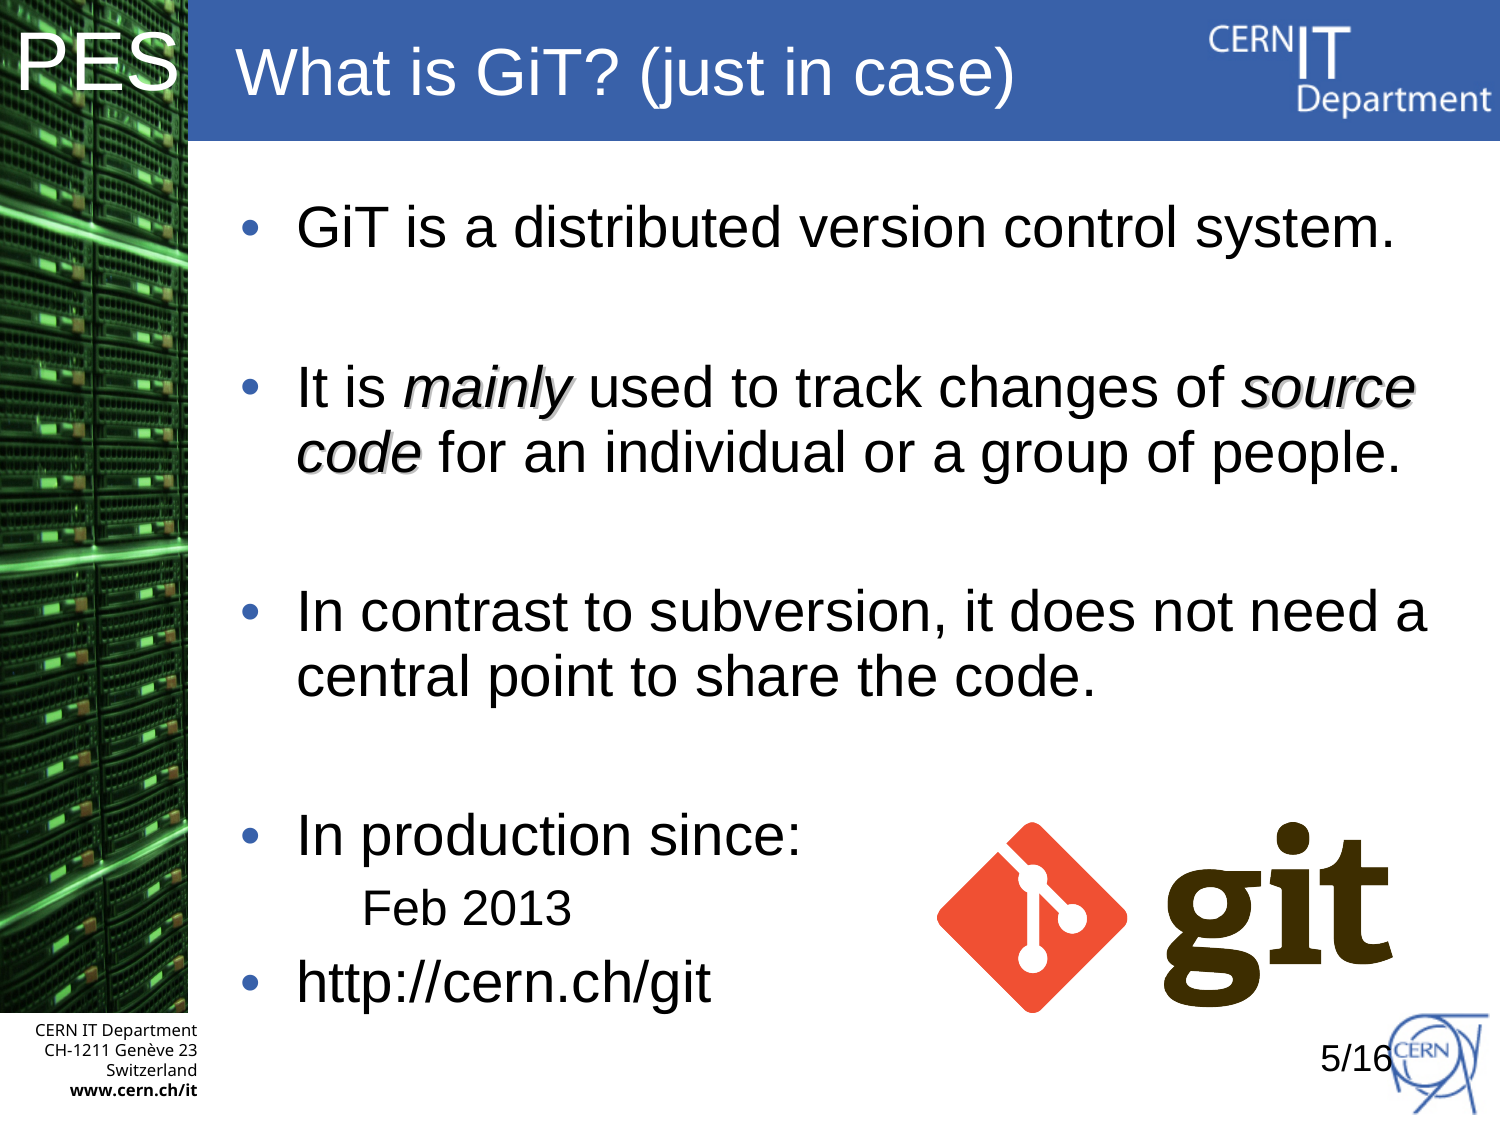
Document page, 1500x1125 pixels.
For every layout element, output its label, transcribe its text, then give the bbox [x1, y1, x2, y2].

list GiT is a distributed version control system. It is mainly used to track changes of source code for an individual or a group of people. In contrast to subversion, it does not need a central point to share the code. In production since: Feb 2013 http://cern.ch/git [225, 187, 1463, 1051]
picture [1125, 0, 1500, 141]
title What is GiT? (just in case) [212, 0, 1125, 160]
picture [1387, 1012, 1490, 1115]
text_box <number>/16 [1176, 1026, 1408, 1097]
picture [0, 0, 212, 1013]
picture [937, 822, 1393, 1013]
